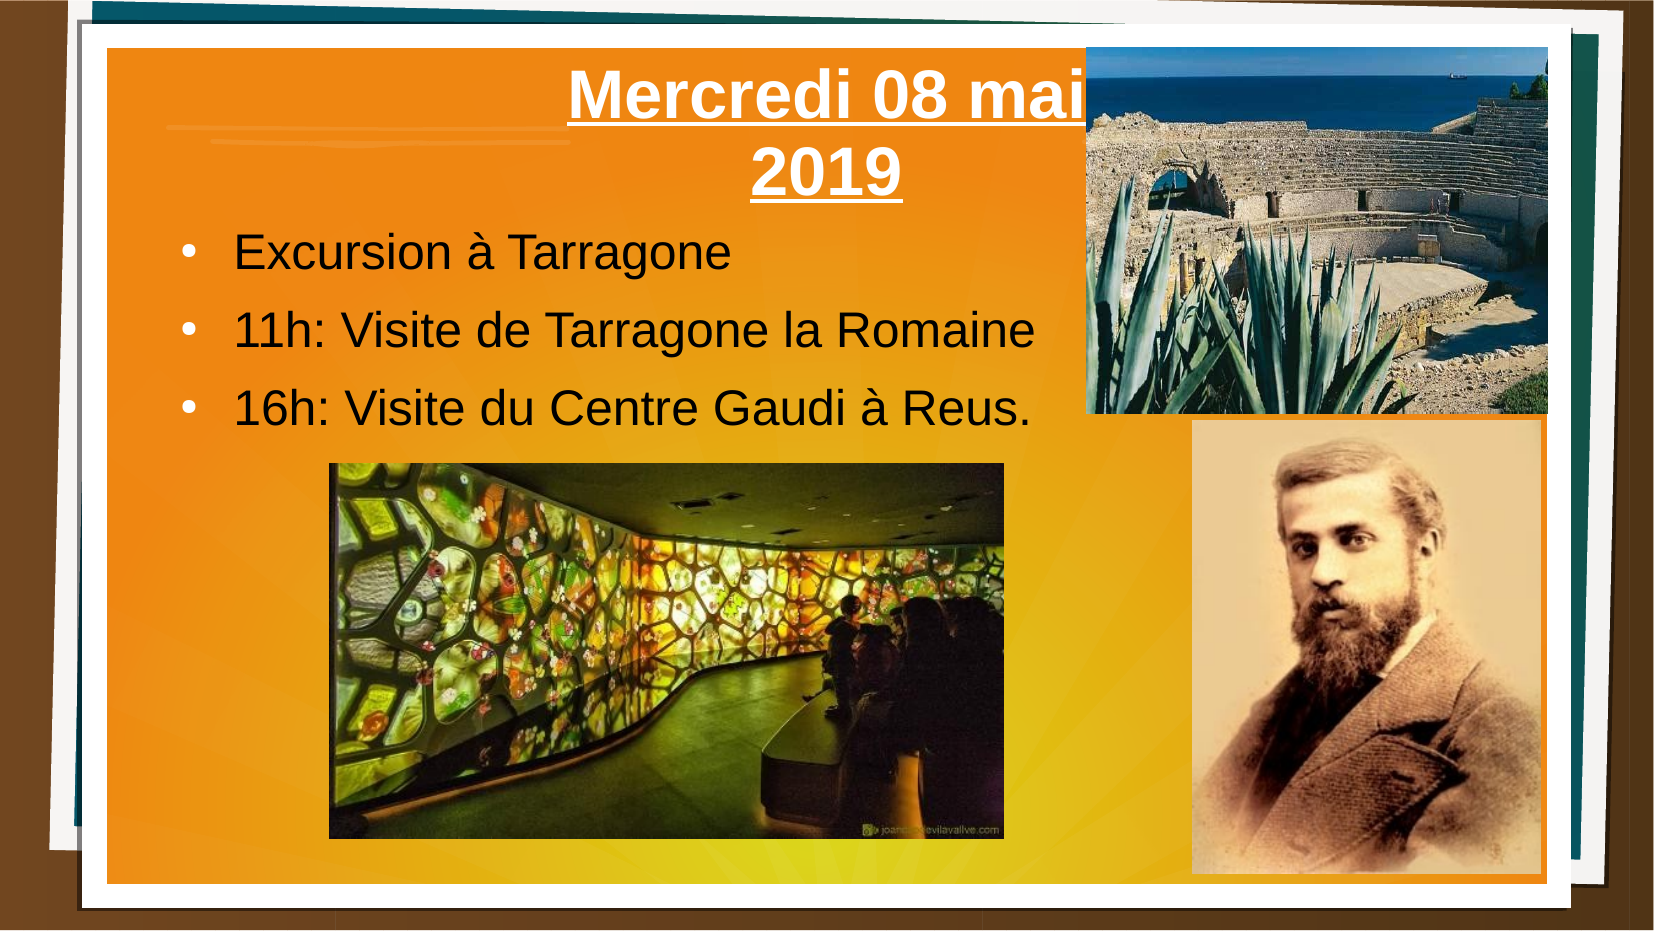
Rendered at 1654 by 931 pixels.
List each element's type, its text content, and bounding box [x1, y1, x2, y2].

title Mercredi 08 mai 2019 [566, 56, 1086, 210]
list Excursion à Tarragone 11h: Visite de Tarragone la Romaine 16h: Visite du Centre Gaudi à Reus. [162, 224, 1492, 815]
picture [329, 463, 1004, 839]
picture [1086, 47, 1548, 414]
picture [1192, 420, 1541, 875]
